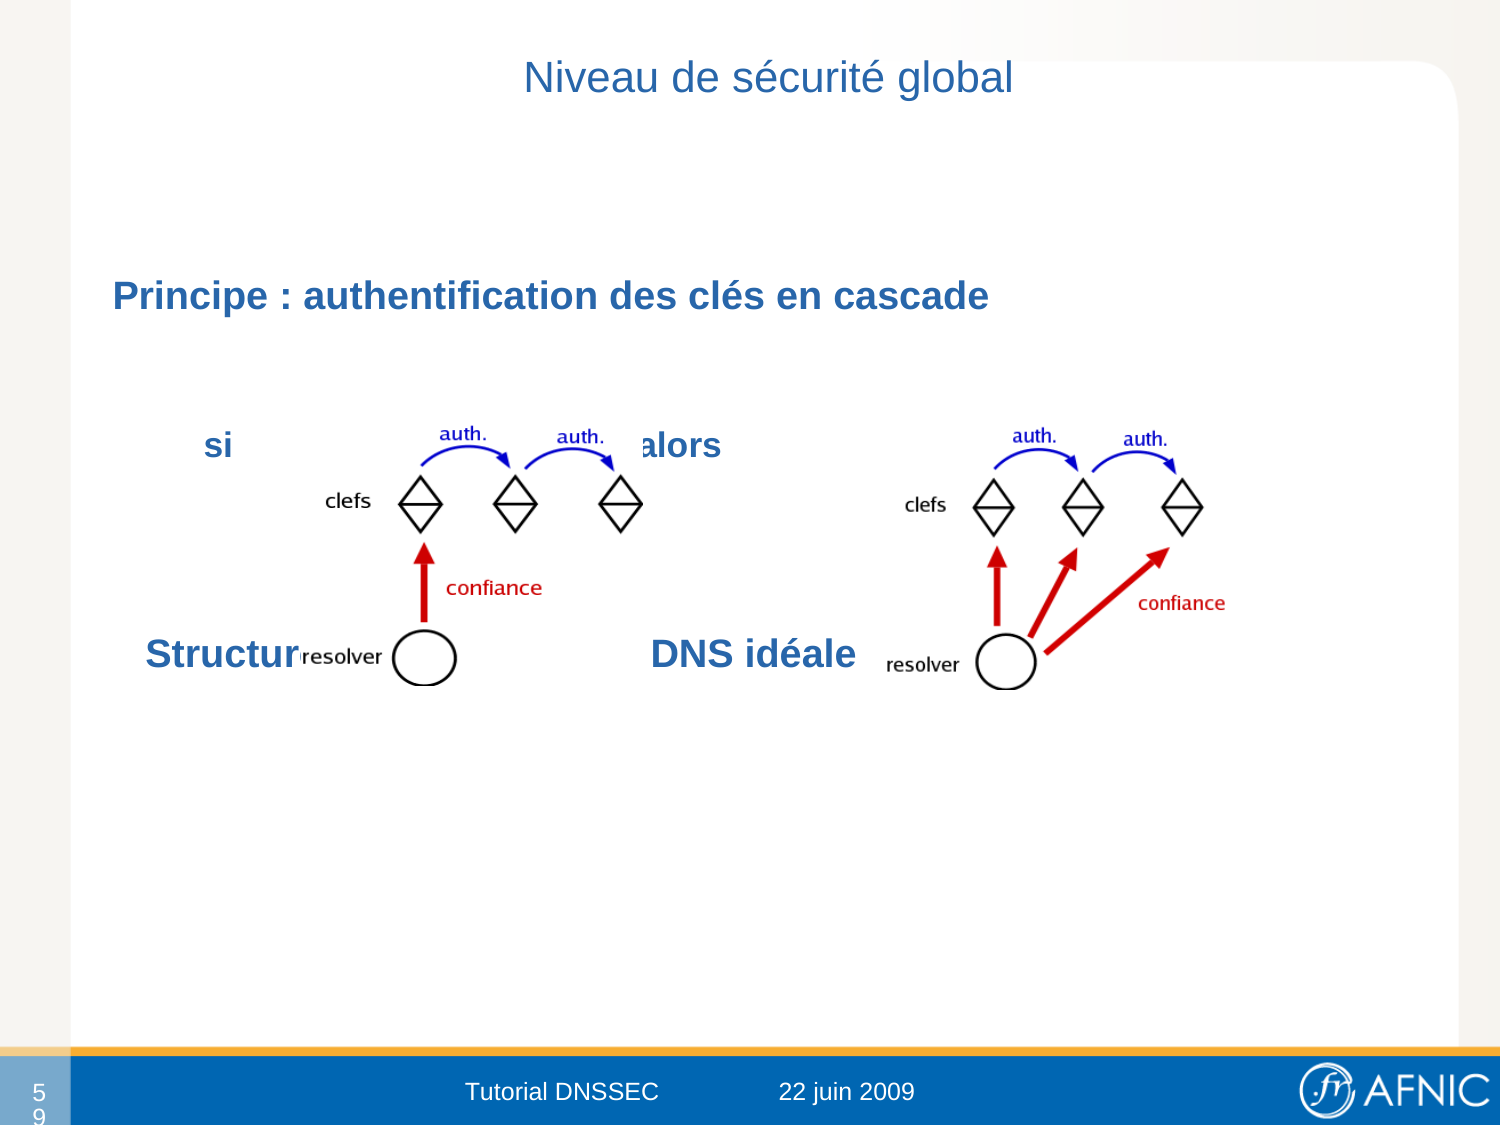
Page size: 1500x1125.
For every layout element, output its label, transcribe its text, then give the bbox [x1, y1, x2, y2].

title Niveau de sécurité global [112, 12, 1426, 138]
picture [0, 0, 1500, 1125]
list Principe : authentification des clés en cascade si alors Structure arborescente du DNS idéale [112, 266, 1426, 994]
picture [35, 1110, 42, 1118]
